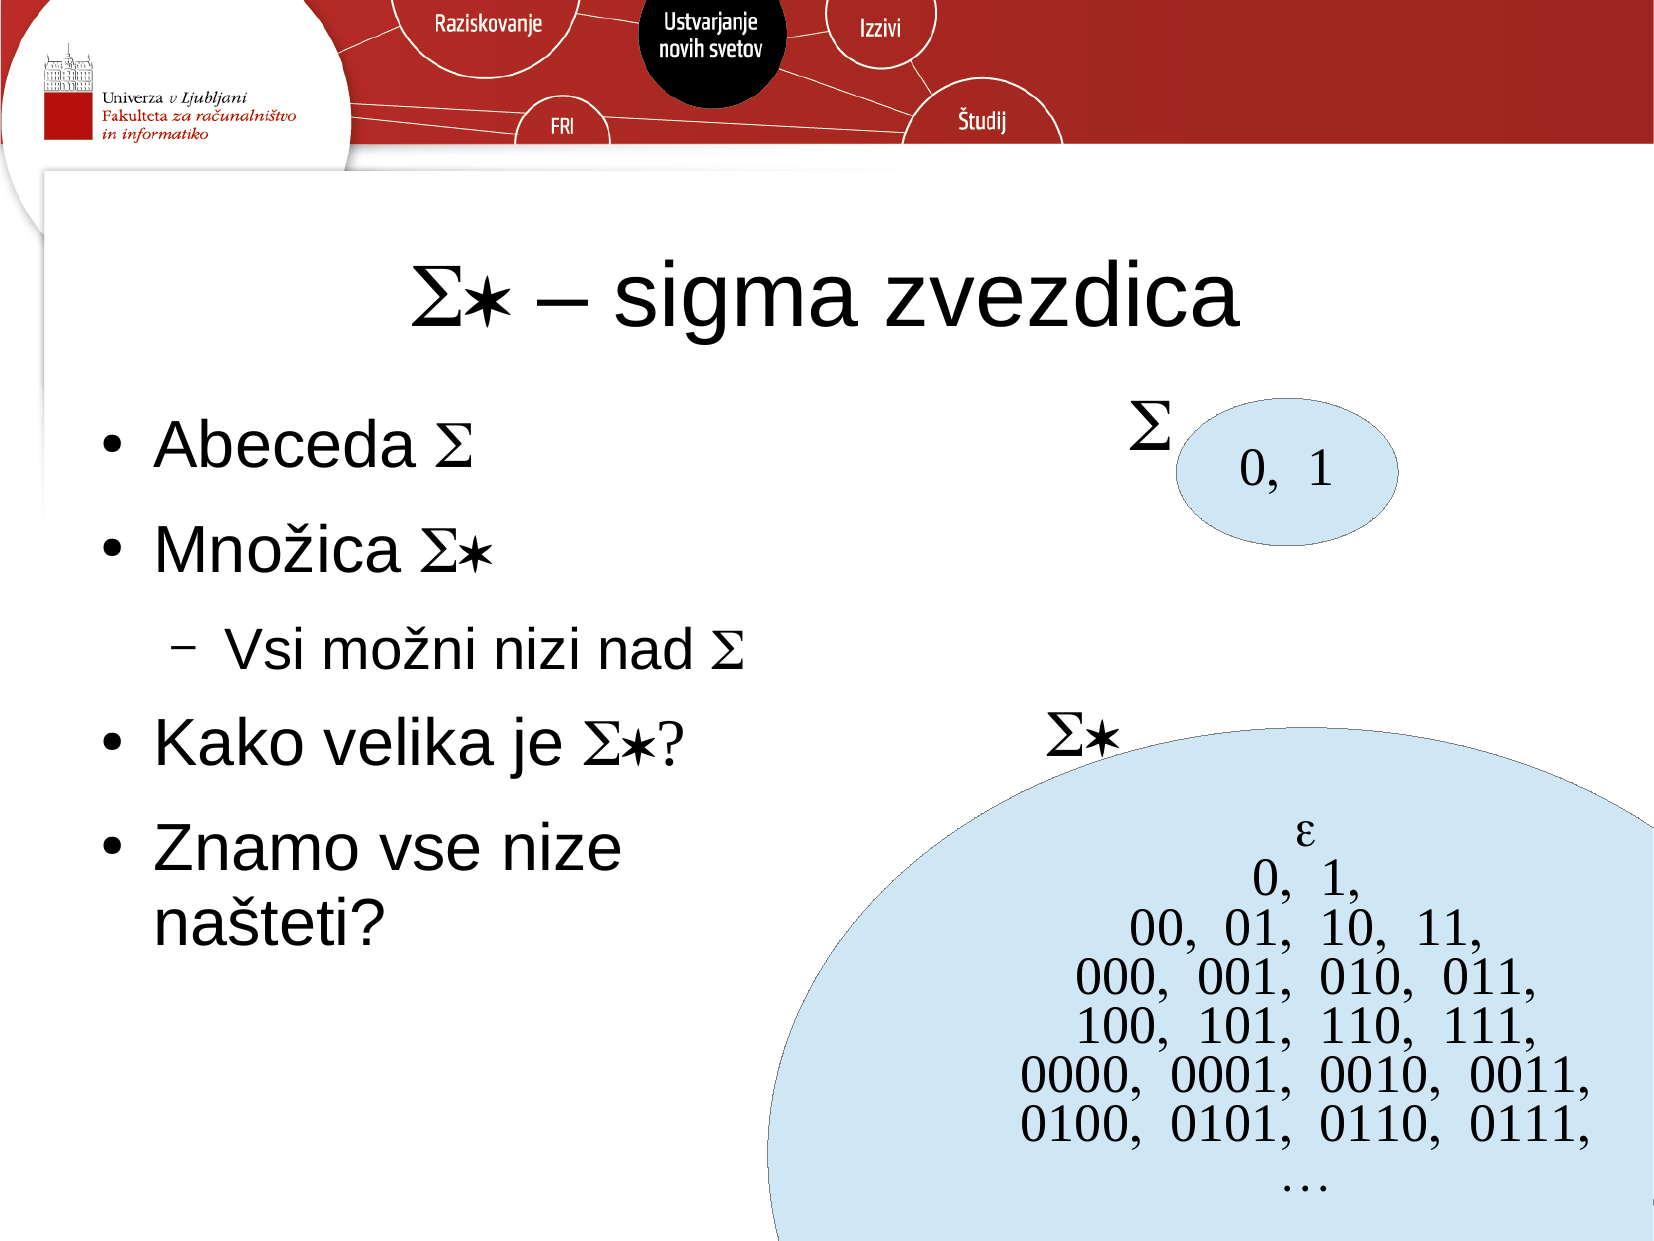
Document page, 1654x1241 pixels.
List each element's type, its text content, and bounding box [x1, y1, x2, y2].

text_box 0, 1 [1176, 398, 1399, 546]
text_box ε 0, 1, 00, 01, 10, 11, 000, 001, 010, 011, 100, 101, 110, 111, 0000, 0001, 0010, 0011, 0100, 0101, 0110, 0111, … [767, 727, 1654, 1241]
title Σ* – sigma zvezdica [82, 191, 1571, 399]
text_box Σ [1129, 398, 1270, 480]
text_box Σ* [1046, 710, 1213, 792]
list Abeceda Σ Množica Σ* Vsi možni nizi nad Σ Kako velika je Σ*? Znamo vse nize našteti? [82, 407, 1538, 1072]
picture [0, 0, 1654, 1241]
